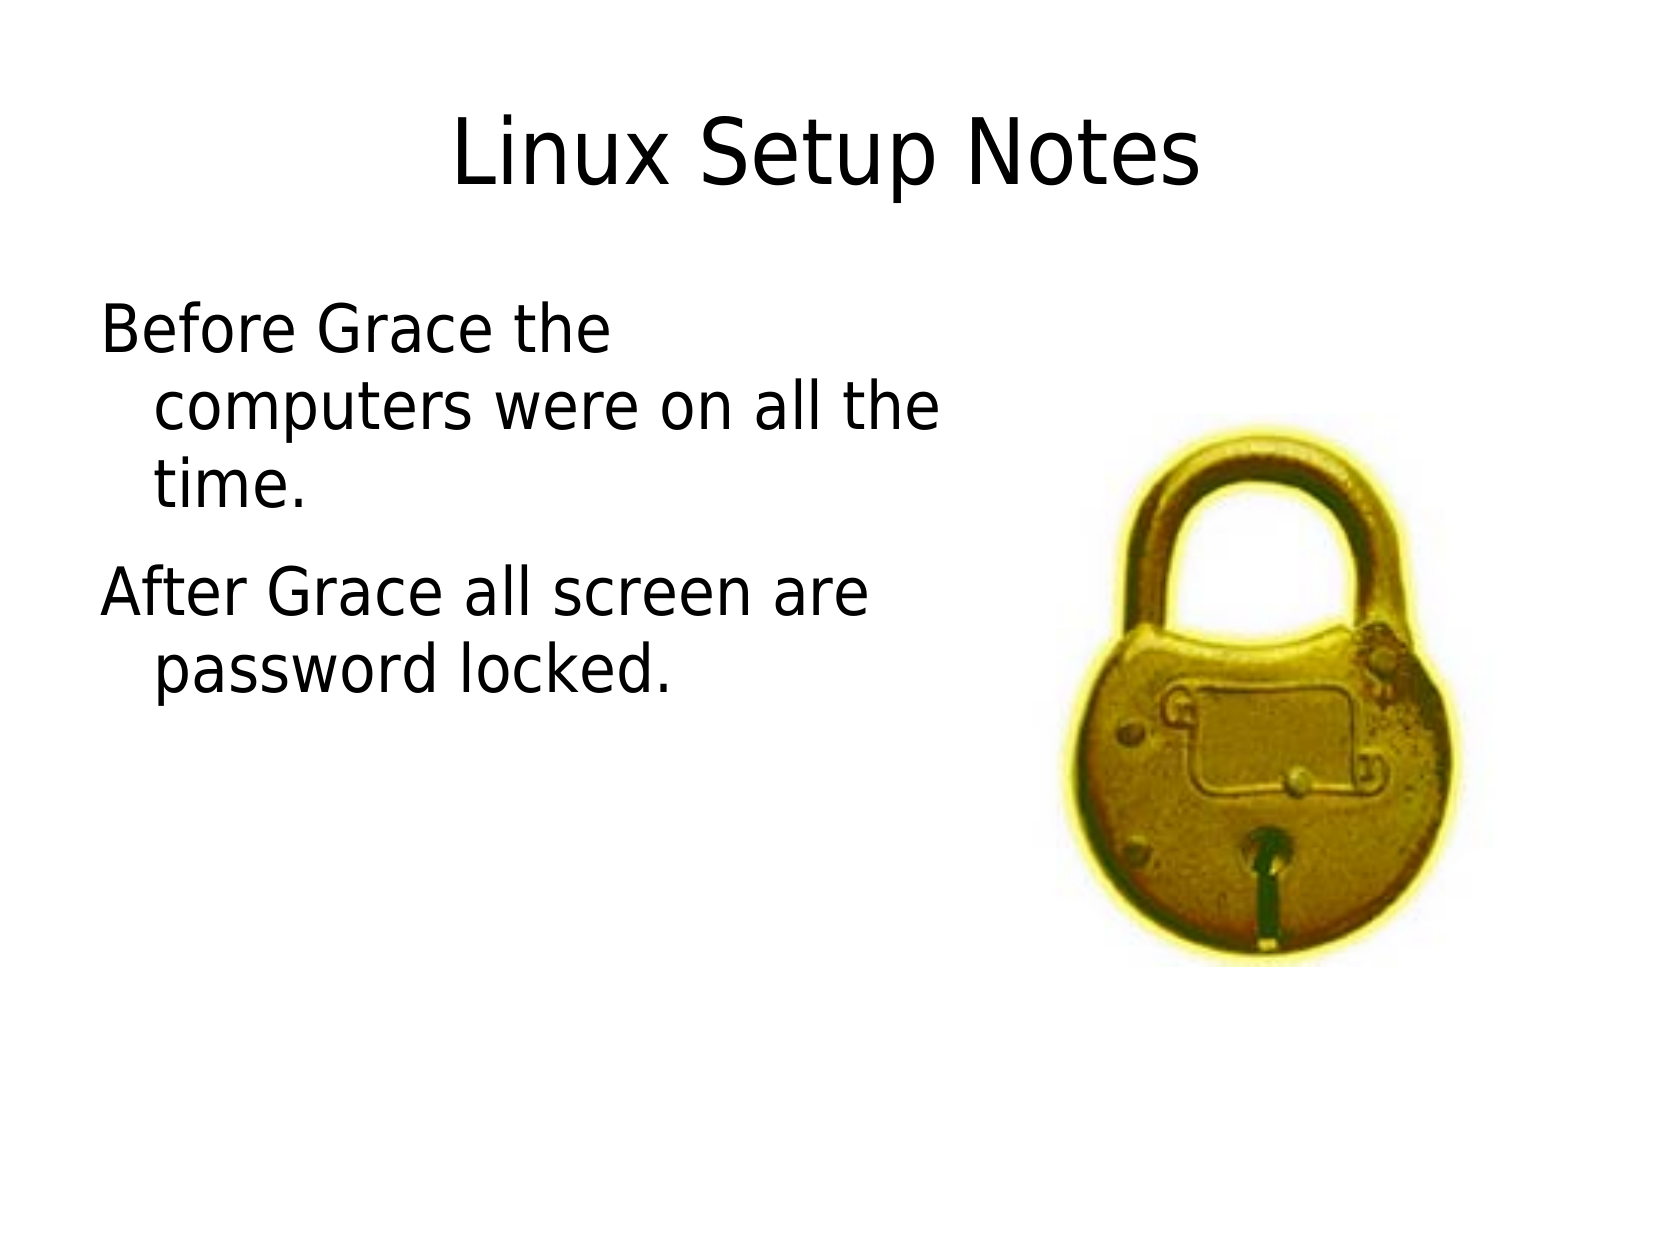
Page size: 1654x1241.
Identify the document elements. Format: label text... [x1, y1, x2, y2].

title Linux Setup Notes [82, 49, 1571, 257]
list Before Grace the computers were on all the time. After Grace all screen are password locked. [82, 290, 943, 1109]
picture [961, 413, 1567, 967]
